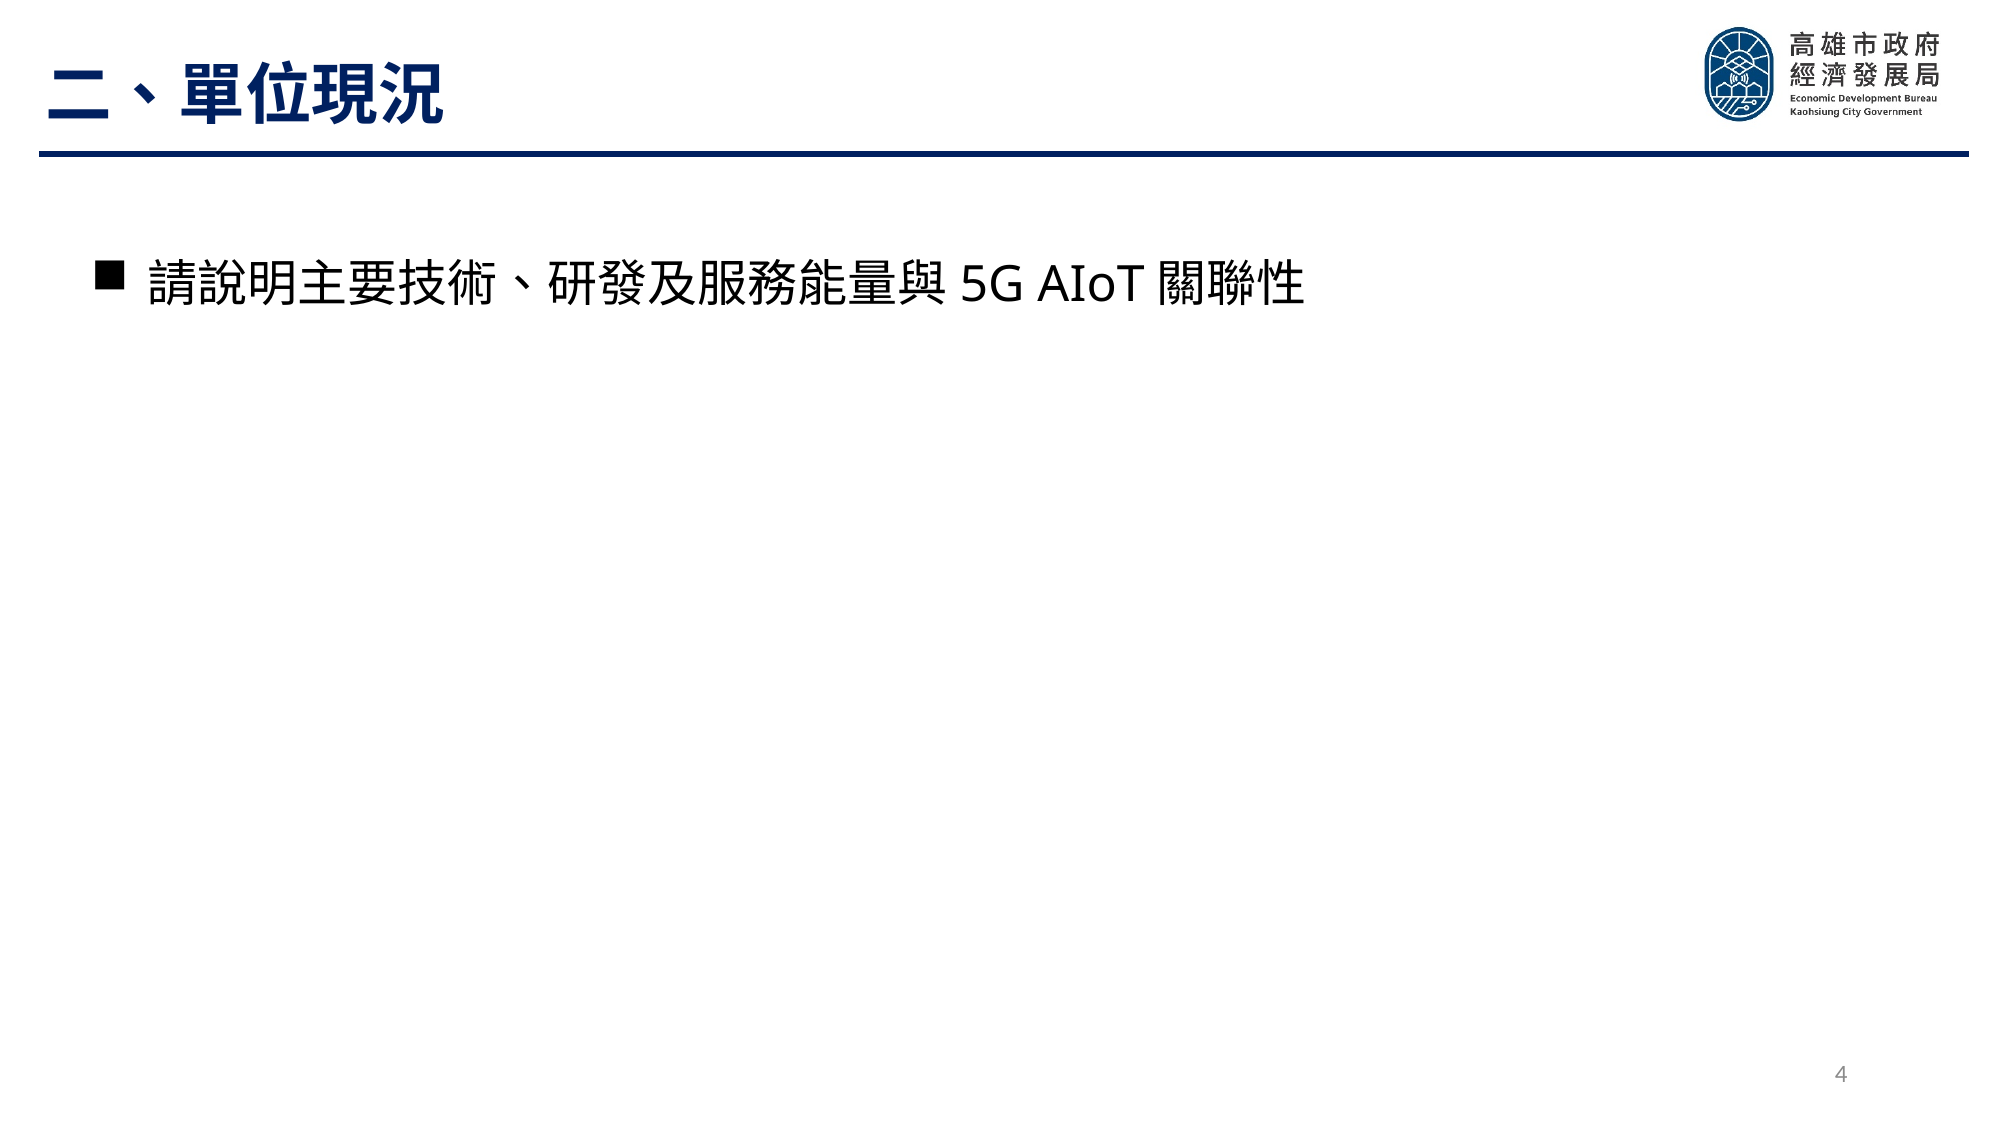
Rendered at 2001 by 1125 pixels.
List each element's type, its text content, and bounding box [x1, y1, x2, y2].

text_box 二、單位現況 [29, 16, 1978, 168]
picture [1662, 7, 1969, 148]
text_box 請說明主要技術、研發及服務能量與5G AIoT關聯性 [76, 244, 1758, 319]
